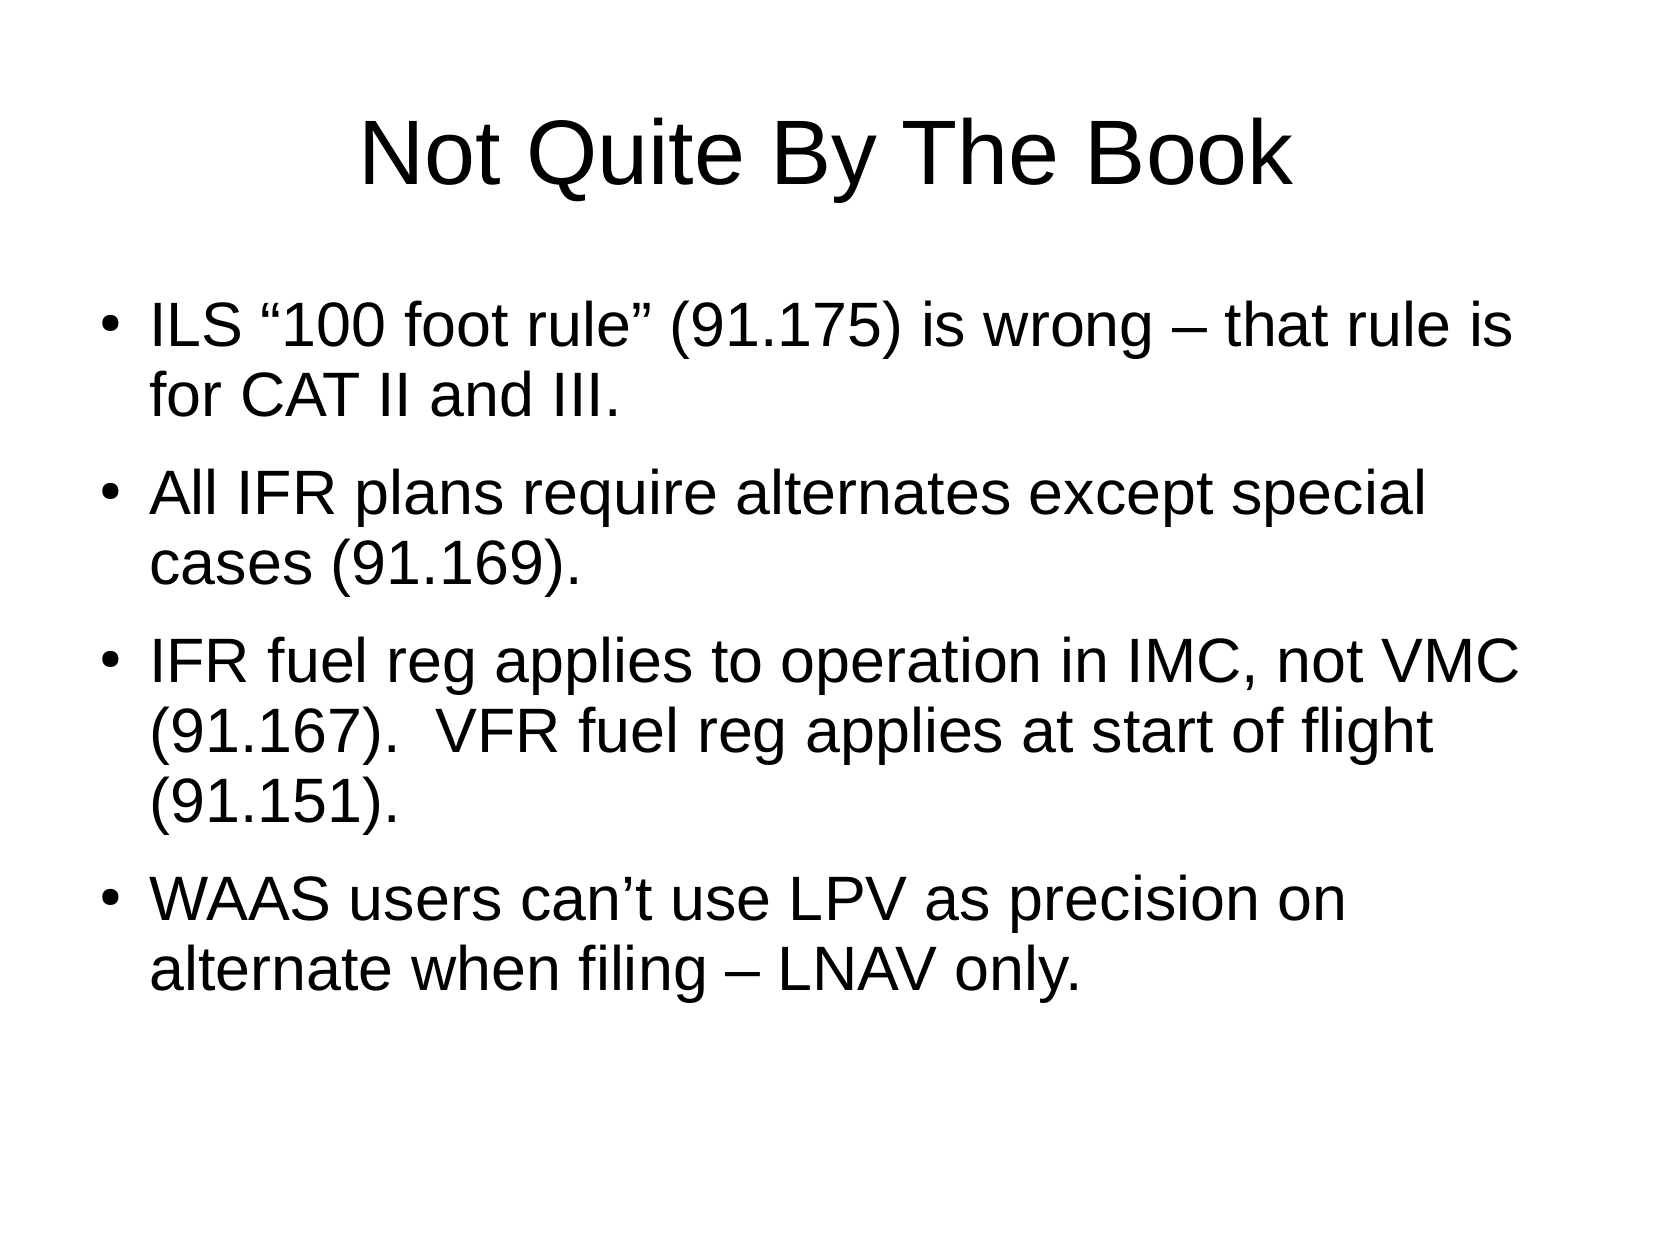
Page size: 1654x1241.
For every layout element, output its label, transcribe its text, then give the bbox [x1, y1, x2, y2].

title Not Quite By The Book [82, 49, 1571, 257]
list ILS “100 foot rule” (91.175) is wrong – that rule is for CAT II and III. All IFR plans require alternates except special cases (91.169). IFR fuel reg applies to operation in IMC, not VMC (91.167). VFR fuel reg applies at start of flight (91.151). WAAS users can’t use LPV as precision on alternate when filing – LNAV only. [82, 290, 1571, 1010]
